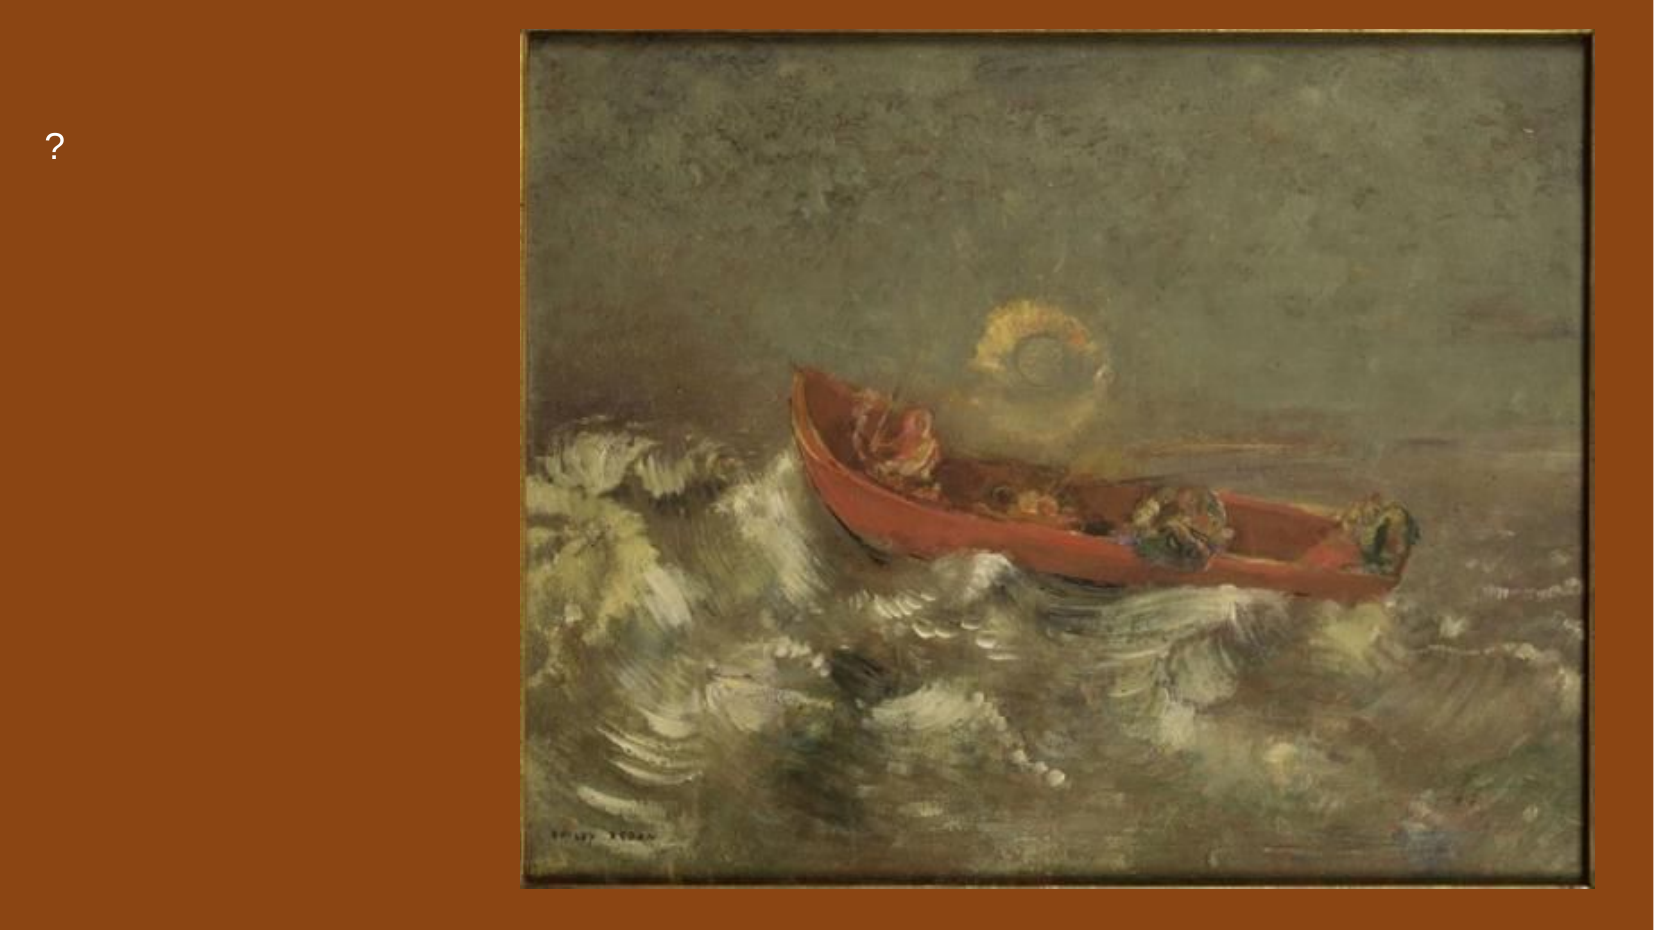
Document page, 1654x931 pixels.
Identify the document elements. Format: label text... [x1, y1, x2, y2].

picture [520, 29, 1595, 889]
text_box ? [29, 118, 375, 260]
